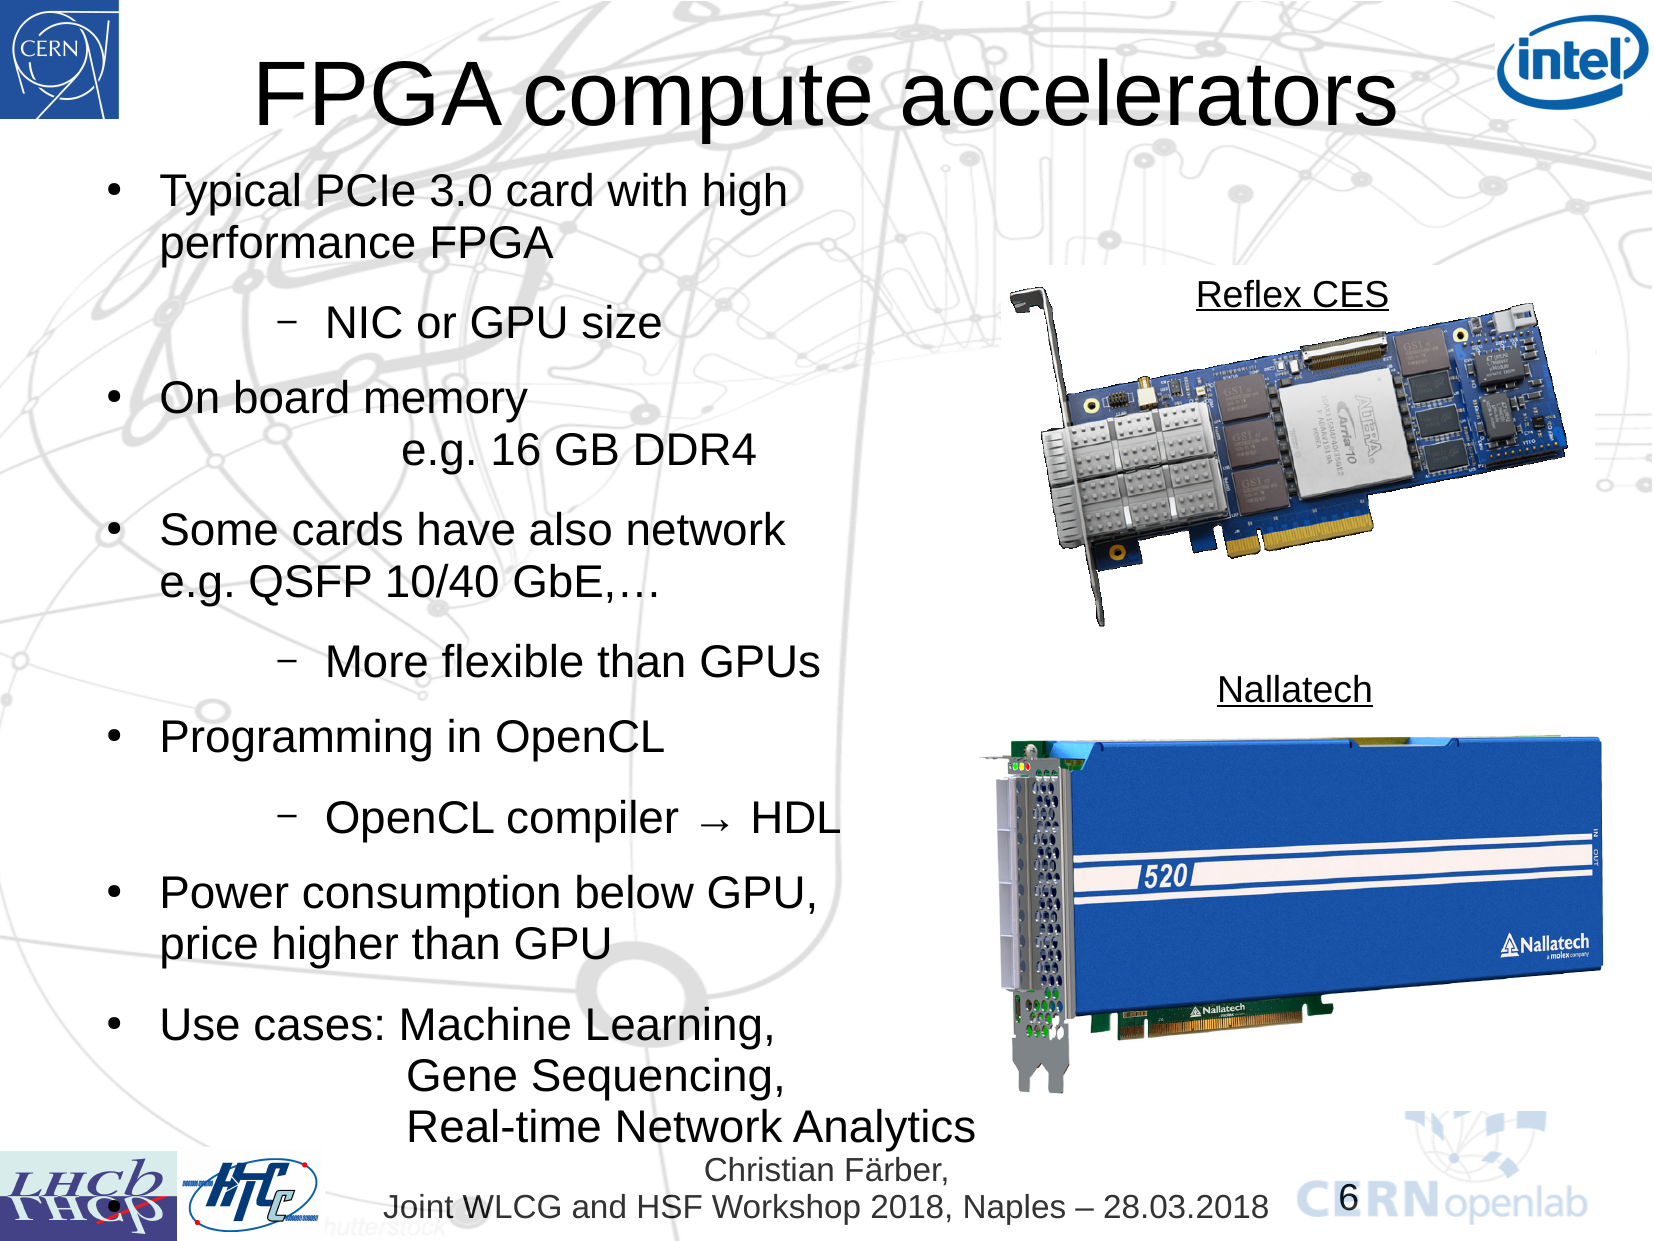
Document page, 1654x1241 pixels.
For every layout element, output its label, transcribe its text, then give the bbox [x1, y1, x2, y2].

text_box Reflex CES [1181, 265, 1405, 323]
picture [1495, 0, 1654, 119]
picture [1168, 1195, 1184, 1218]
picture [1340, 1184, 1357, 1210]
picture [0, 1151, 325, 1241]
picture [1215, 1195, 1231, 1218]
picture [1235, 1195, 1249, 1218]
picture [1050, 1200, 1064, 1218]
picture [1105, 1195, 1120, 1218]
text_box Nallatech [1202, 661, 1388, 714]
picture [1122, 1195, 1138, 1218]
picture [1150, 1195, 1166, 1218]
picture [1197, 1195, 1212, 1218]
picture [1032, 1200, 1048, 1218]
picture [1251, 1195, 1267, 1218]
picture [0, 0, 82, 119]
list Typical PCIe 3.0 card with high performance FPGA NIC or GPU size On board memory e.g. 16 GB DDR4 Some cards have also network e.g. QSFP 10/40 GbE,… More flexible than GPUs Programming in OpenCL OpenCL compiler → HDL Power consumption below GPU, price higher than GPU Use cases: Machine Learning, Gene Sequencing, Real-time Network Analytics [88, 165, 1004, 1234]
title FPGA compute accelerators [82, 0, 1571, 198]
picture [1007, 1200, 1022, 1225]
picture [1001, 265, 1595, 650]
picture [959, 714, 1630, 1111]
